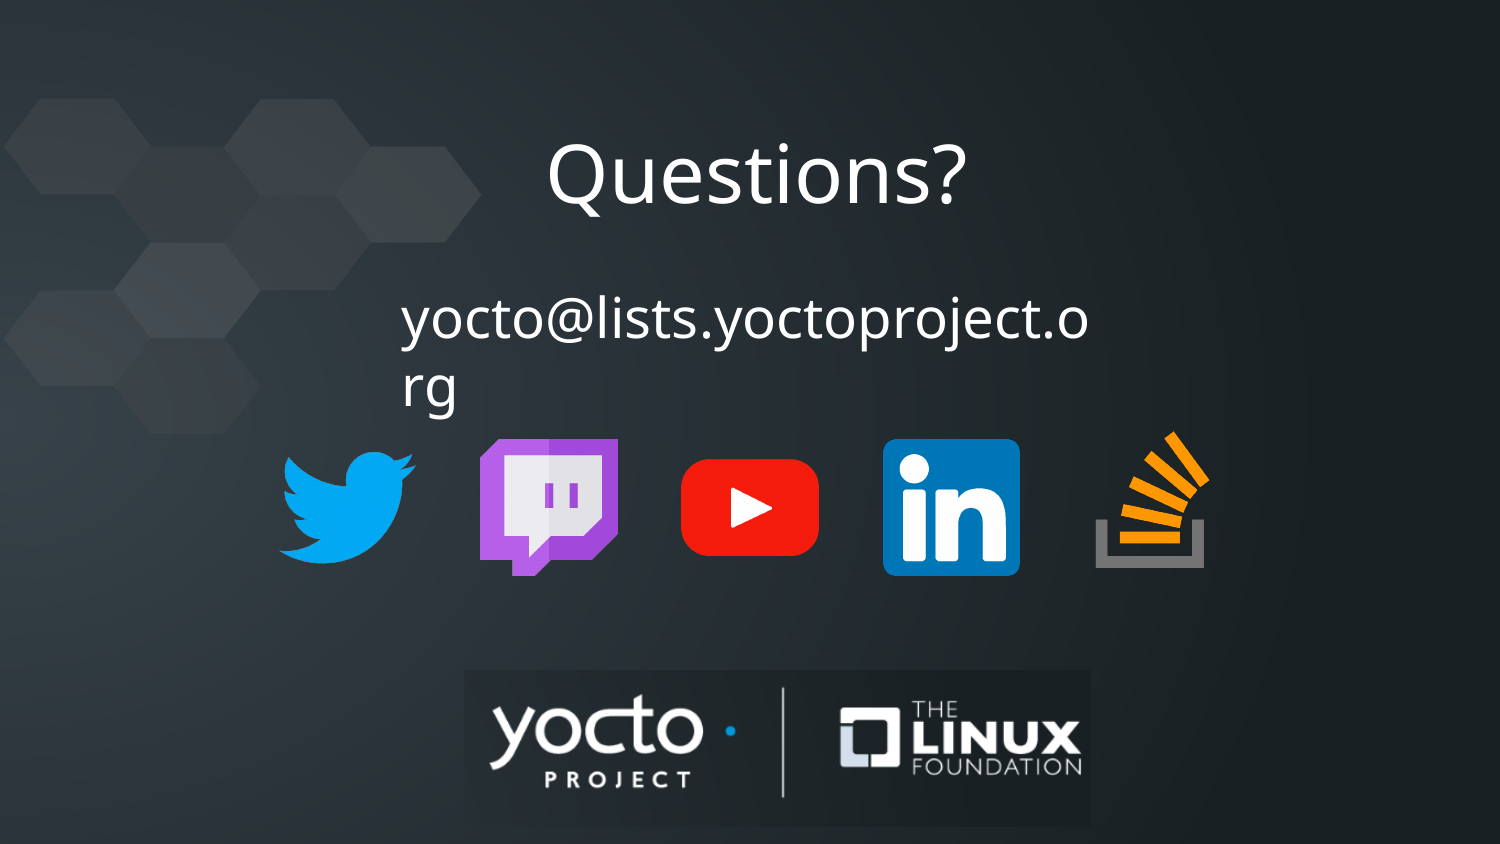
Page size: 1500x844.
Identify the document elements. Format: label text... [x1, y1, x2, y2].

text_box yocto@lists.yoctoproject.org [386, 267, 1128, 433]
text_box Questions? [530, 107, 1085, 236]
picture [0, 0, 1500, 844]
